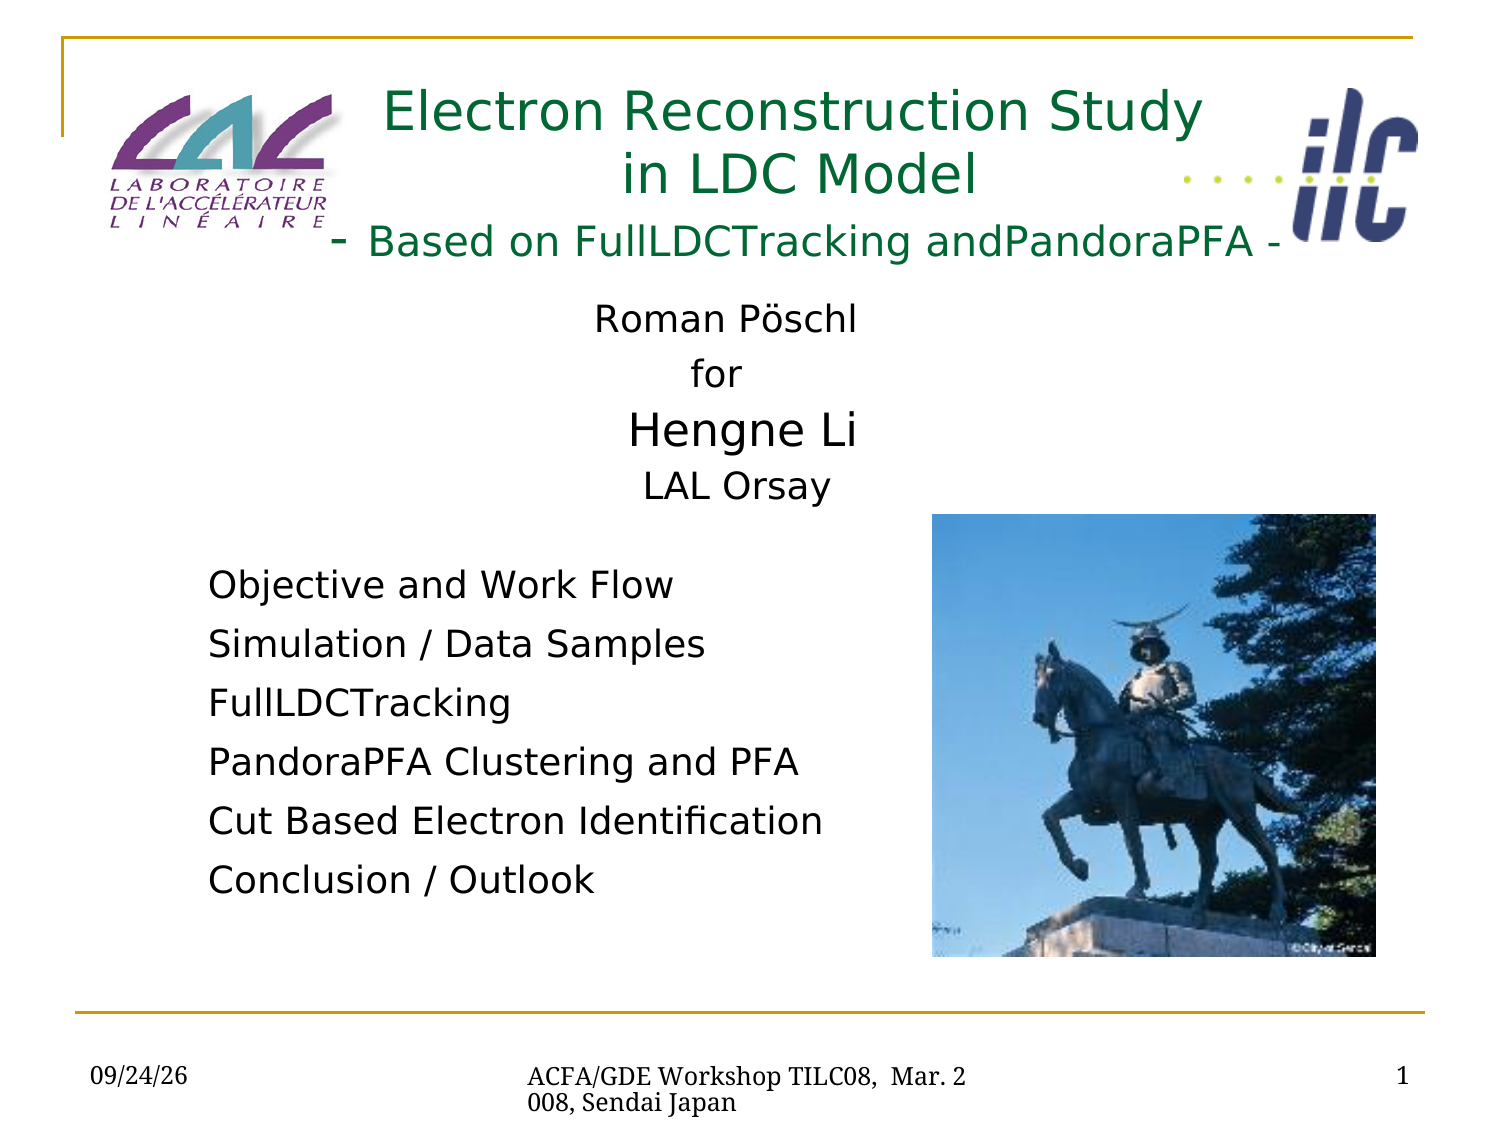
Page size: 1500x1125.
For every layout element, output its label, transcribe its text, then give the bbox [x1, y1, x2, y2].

picture [104, 88, 143, 232]
subtitle Roman Pöschl for Hengne Li LAL Orsay [295, 361, 1371, 555]
picture [932, 514, 1376, 957]
list Objective and Work Flow Simulation / Data Samples FullLDCTracking PandoraPFA Clustering and PFA Cut Based Electron Identification Conclusion / Outlook [193, 555, 1500, 1125]
title Electron Reconstruction Study in LDC Model - Based on FullLDCTracking andPandoraPFA - [143, 72, 1500, 361]
